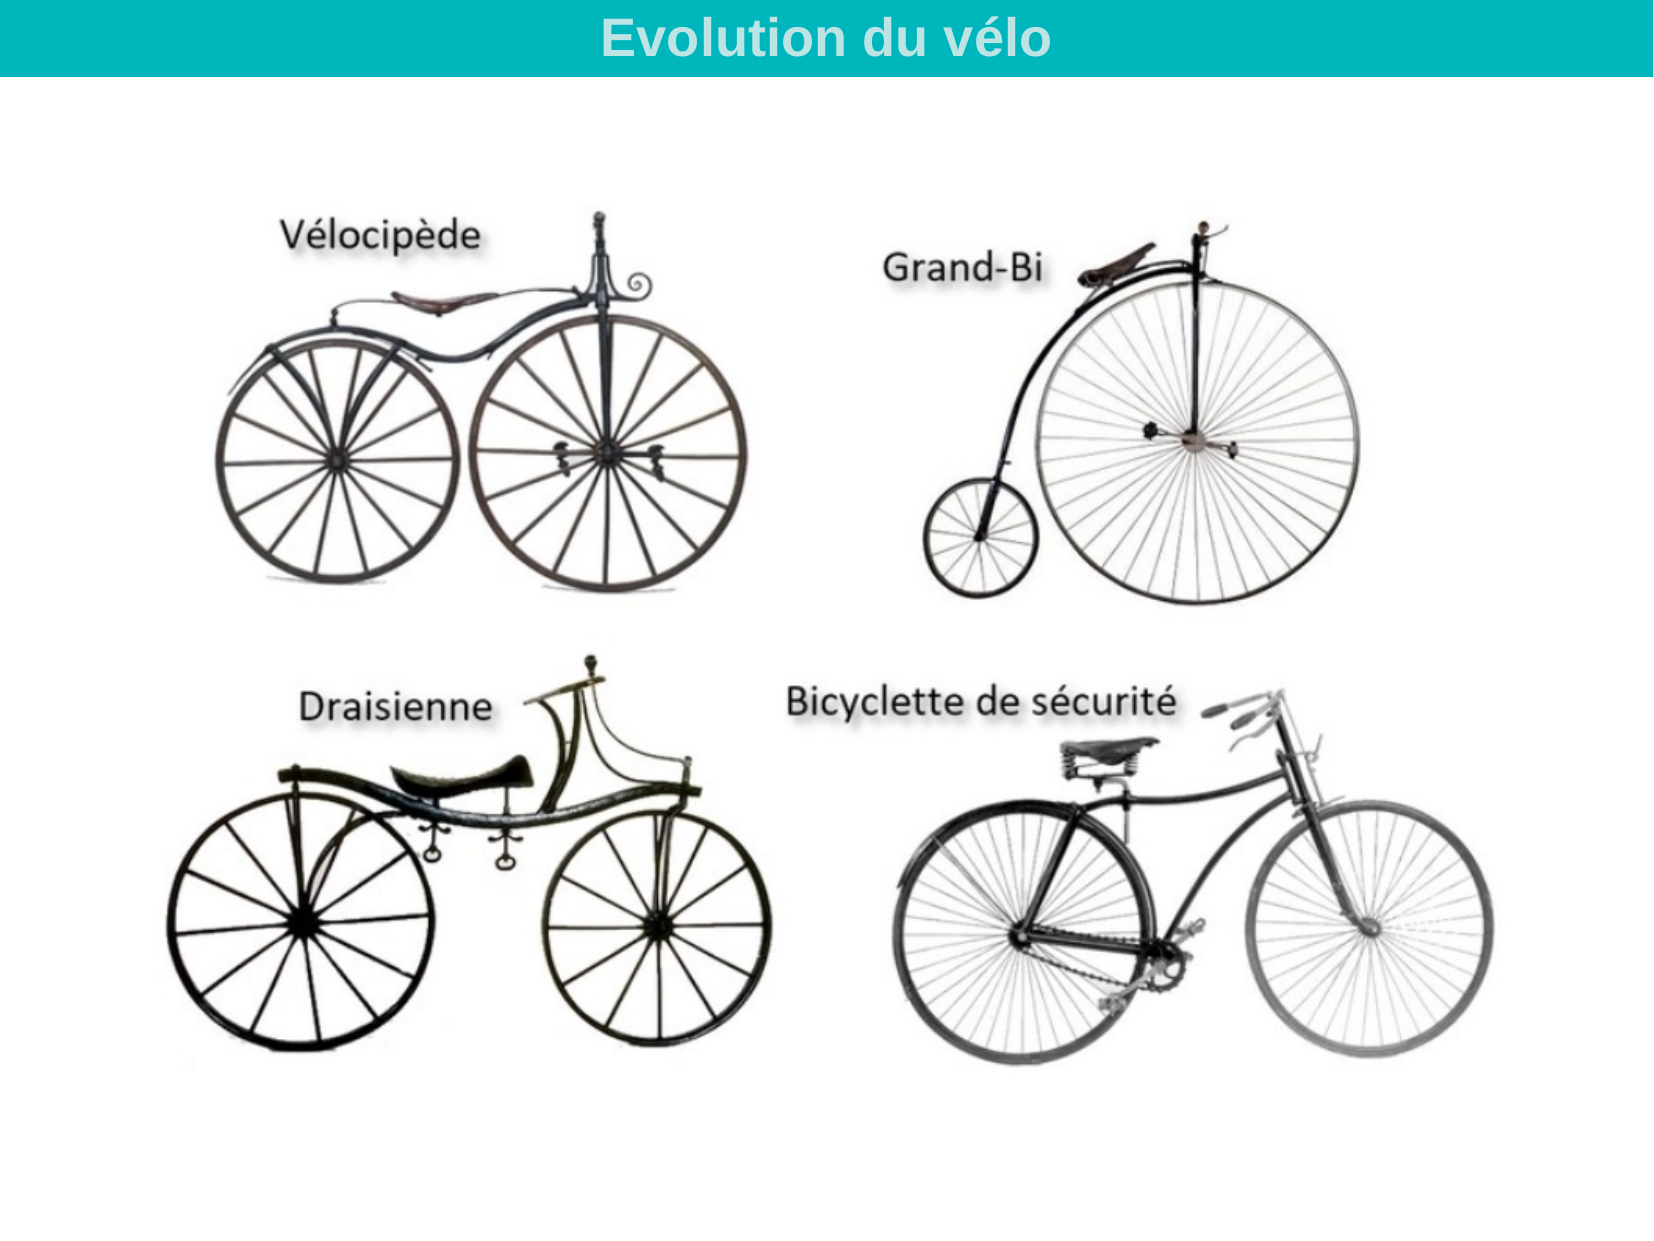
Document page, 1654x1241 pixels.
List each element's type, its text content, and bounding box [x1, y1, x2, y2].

picture [144, 176, 1522, 1074]
text_box Evolution du vélo [0, 0, 1654, 77]
